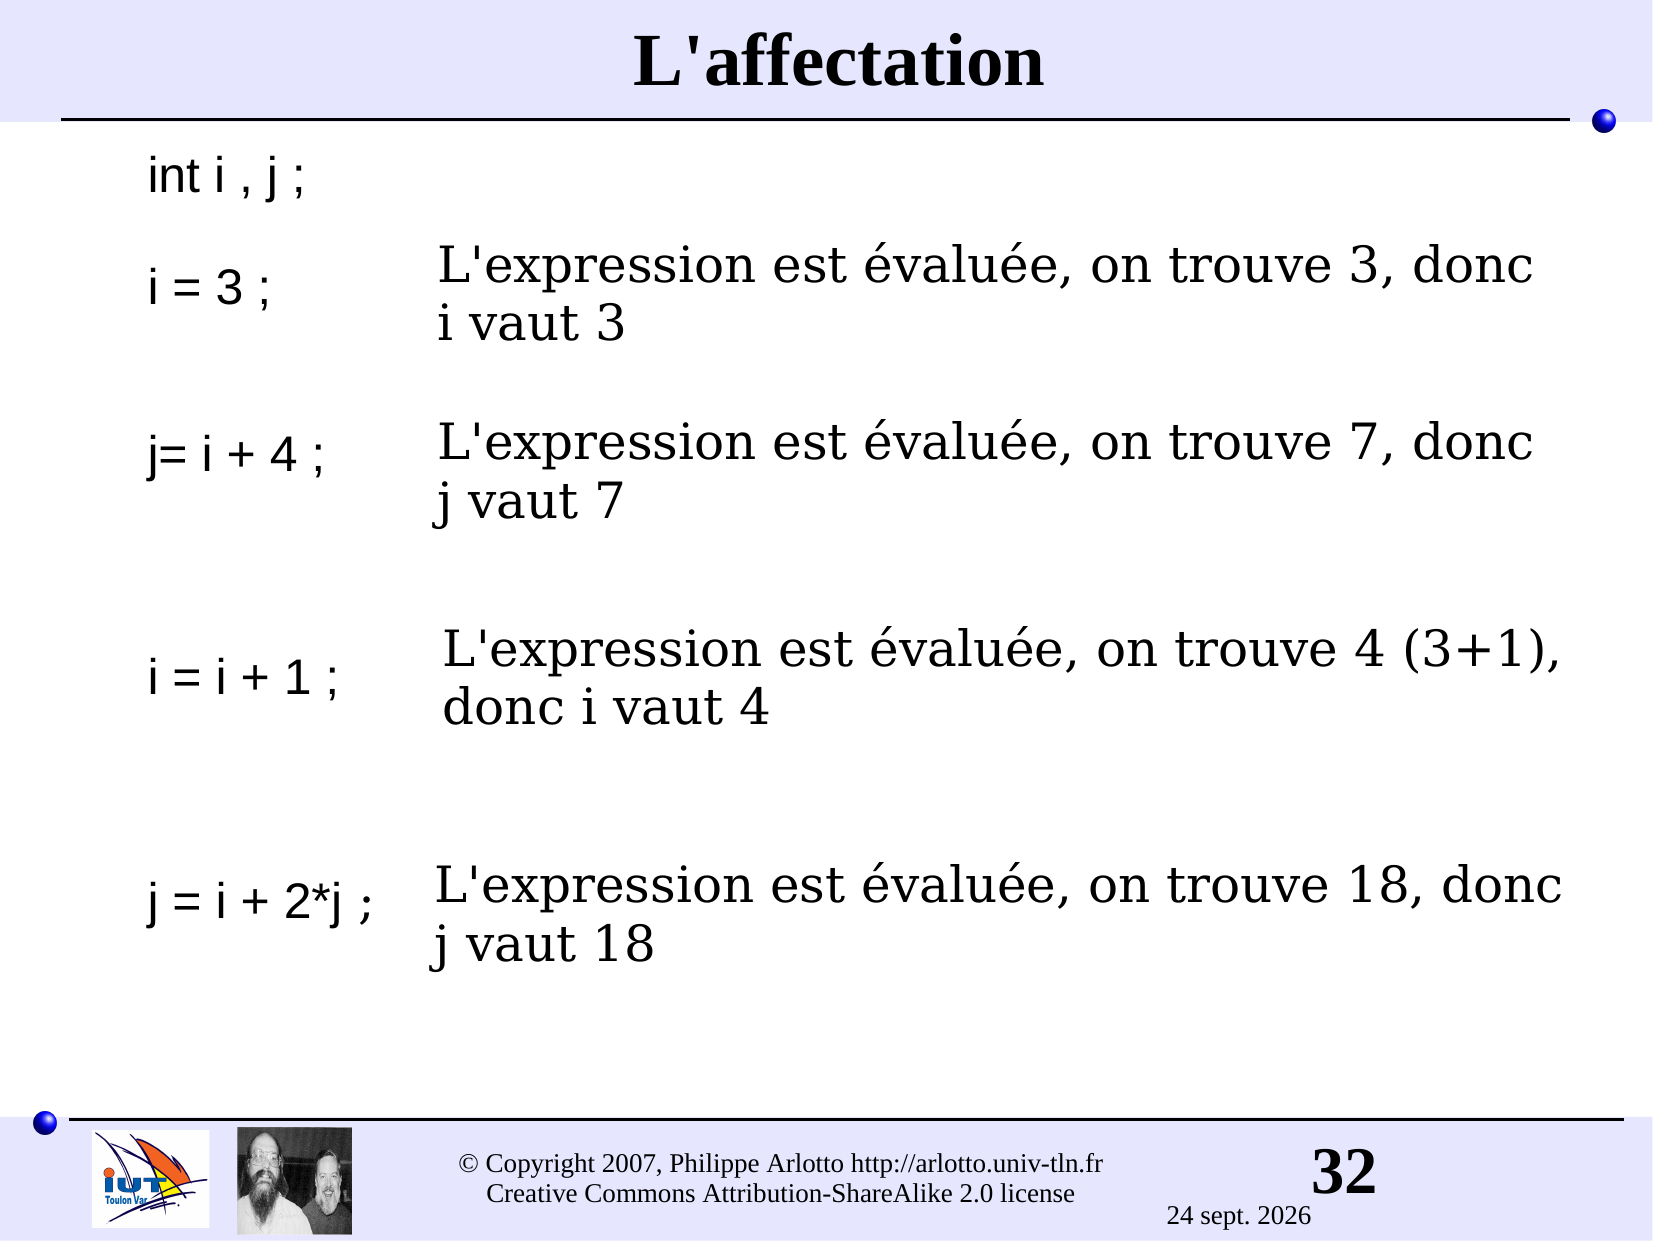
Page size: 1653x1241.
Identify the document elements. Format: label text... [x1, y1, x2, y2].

text_box L'expression est évaluée, on trouve 3, donc i vaut 3 [437, 236, 1536, 412]
text_box L'expression est évaluée, on trouve 18, donc j vaut 18 [434, 856, 1565, 1032]
text_box int i , j ; i = 3 ; j= i + 4 ; i = i + 1 ; j = i + 2*j ; [147, 147, 964, 990]
text_box L'expression est évaluée, on trouve 7, donc j vaut 7 [437, 413, 1536, 589]
title L'affectation [95, 11, 1585, 110]
picture [237, 1127, 352, 1235]
text_box L'expression est évaluée, on trouve 4 (3+1), donc i vaut 4 [442, 620, 1564, 795]
